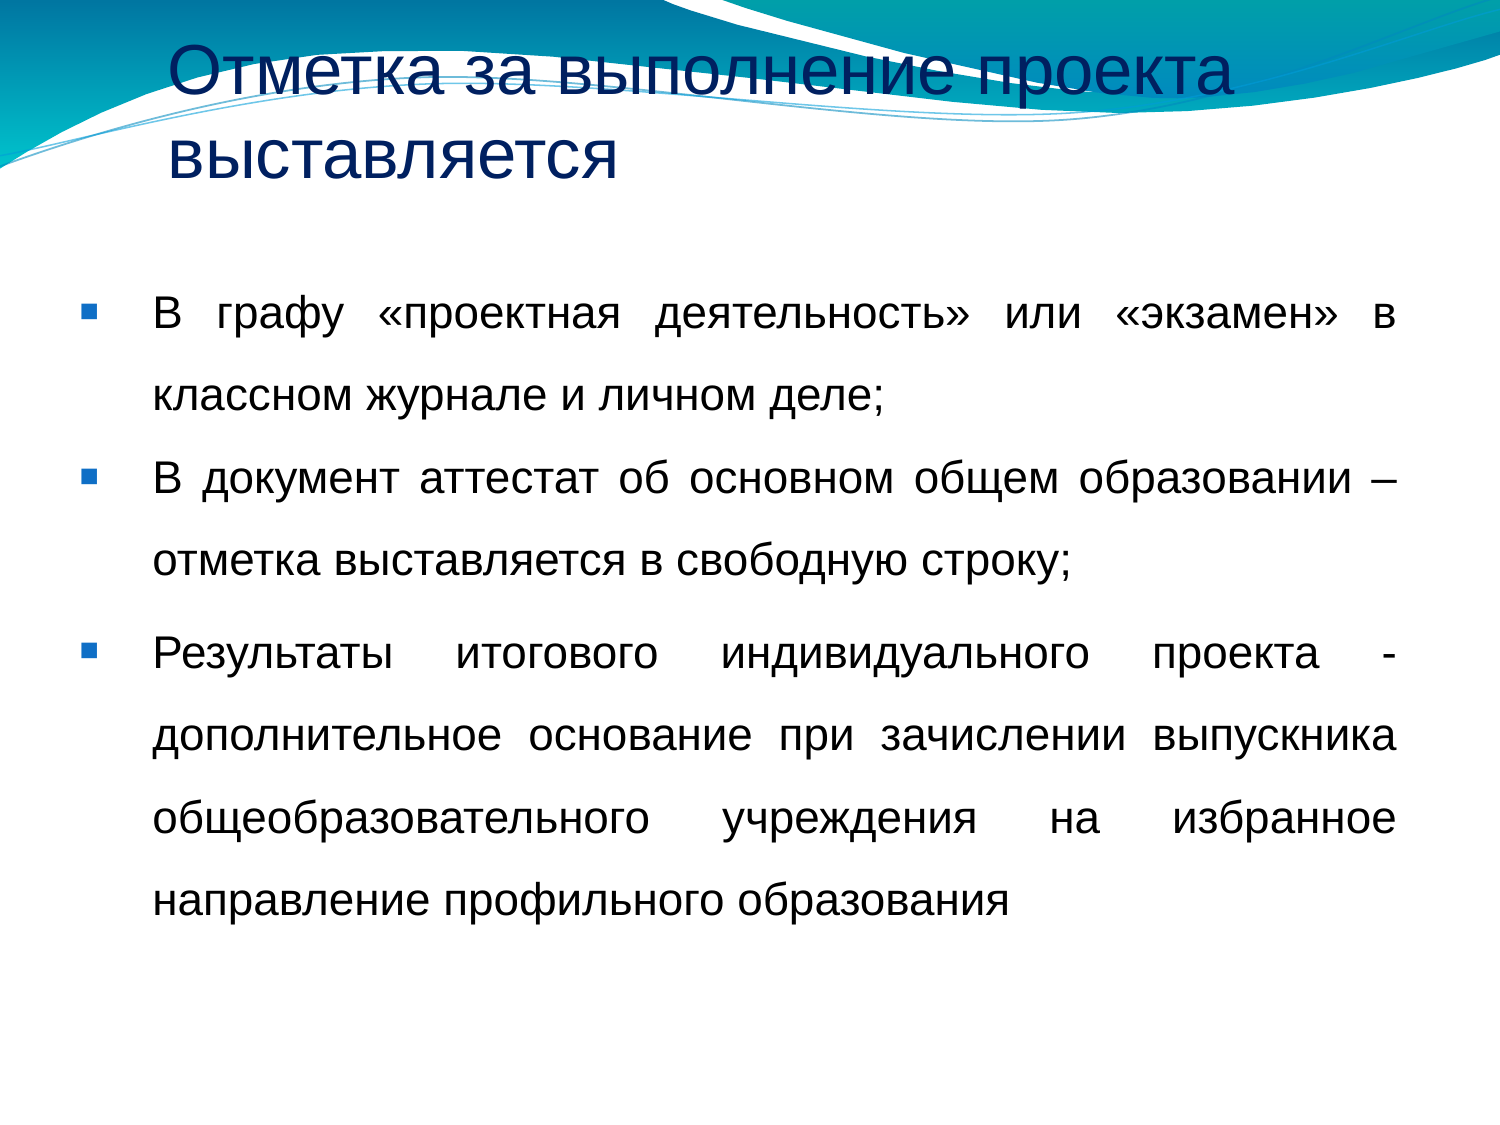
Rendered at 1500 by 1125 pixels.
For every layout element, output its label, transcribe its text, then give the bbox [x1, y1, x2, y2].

list В графу «проектная деятельность» или «экзамен» в классном журнале и личном деле; В документ аттестат об основном общем образовании – отметка выставляется в свободную строку; Результаты итогового индивидуального проекта - дополнительное основание при зачислении выпускника общеобразовательного учреждения на избранное направление профильного образования [64, 247, 1413, 1071]
title Отметка за выполнение проекта выставляется [152, 15, 1328, 247]
